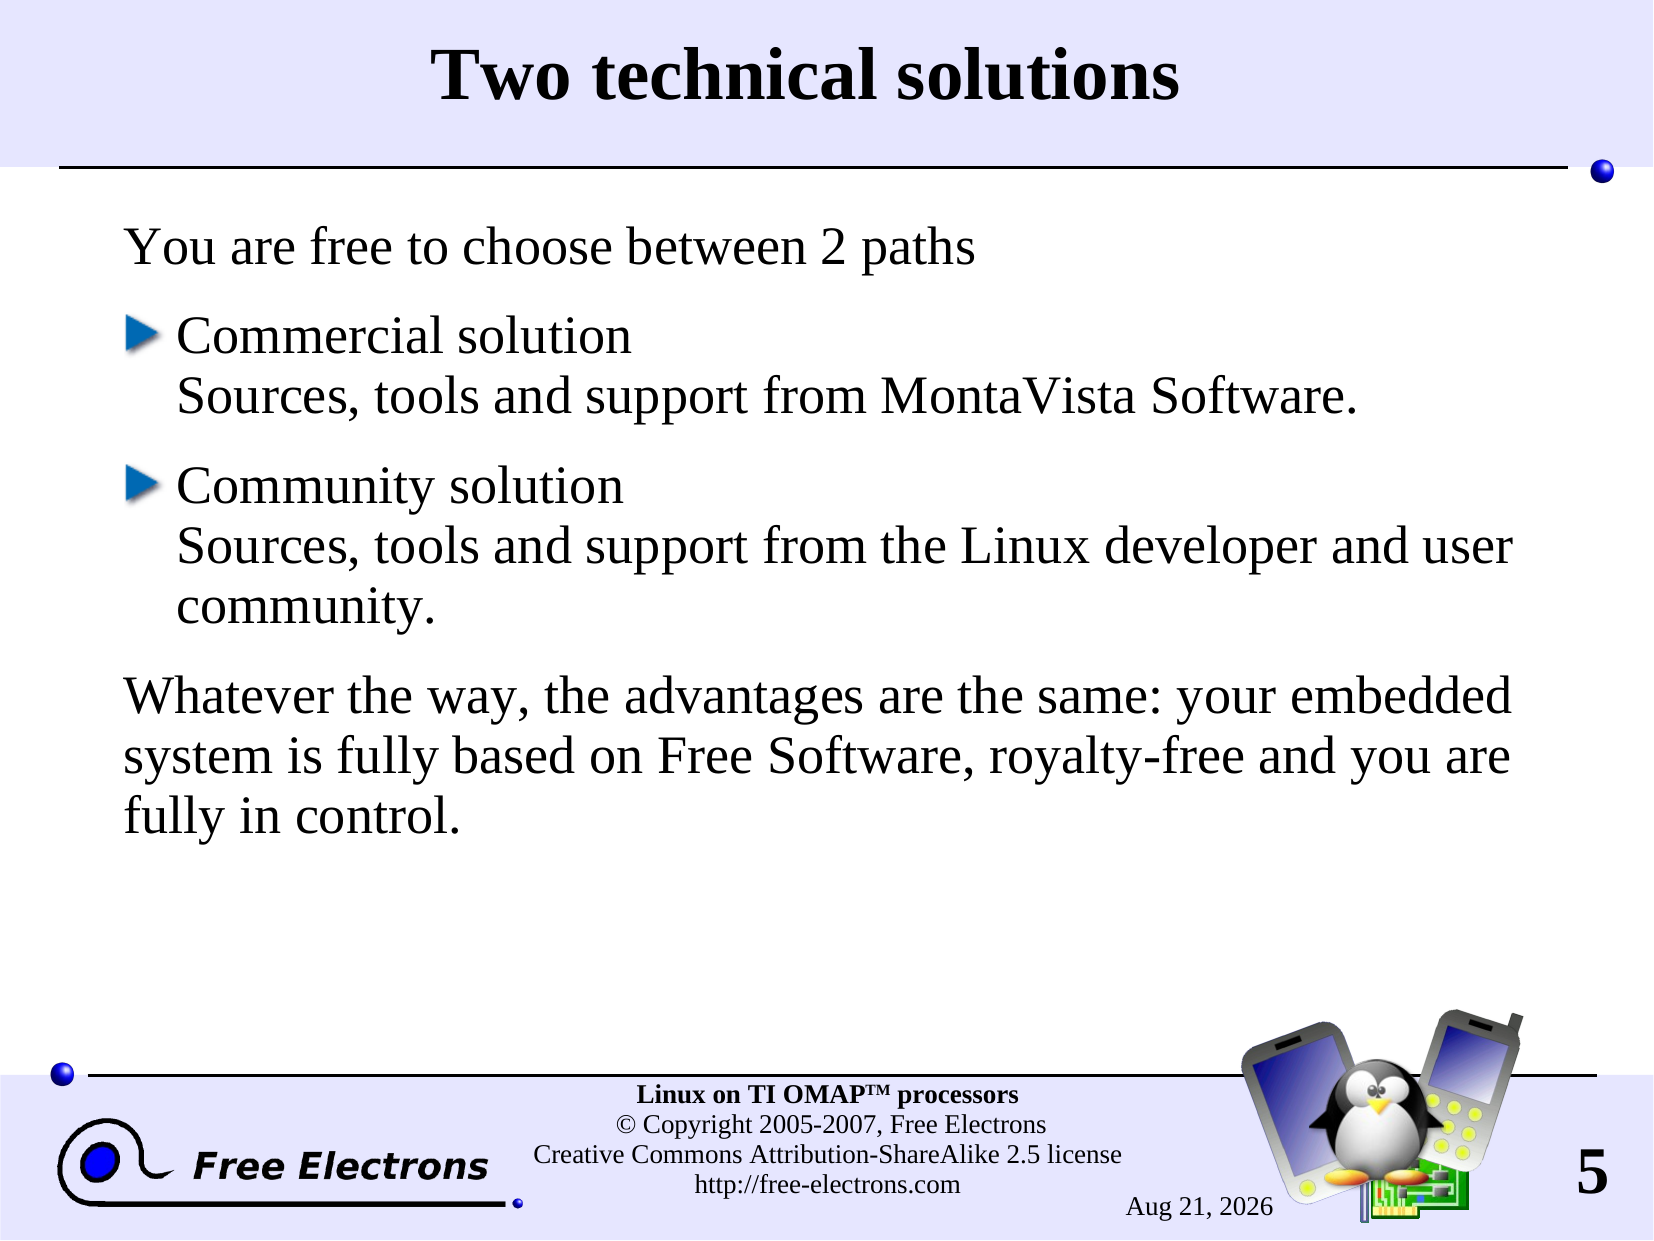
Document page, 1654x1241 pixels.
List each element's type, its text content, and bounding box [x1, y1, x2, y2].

title Two technical solutions [60, 25, 1551, 124]
picture [50, 1107, 527, 1216]
picture [1231, 1007, 1538, 1241]
list You are free to choose between 2 paths Commercial solution Sources, tools and support from MontaVista Software. Community solution Sources, tools and support from the Linux developer and user community. Whatever the way, the advantages are the same: your embedded system is fully based on Free Software, royalty-free and you are fully in control. [105, 216, 1518, 1066]
